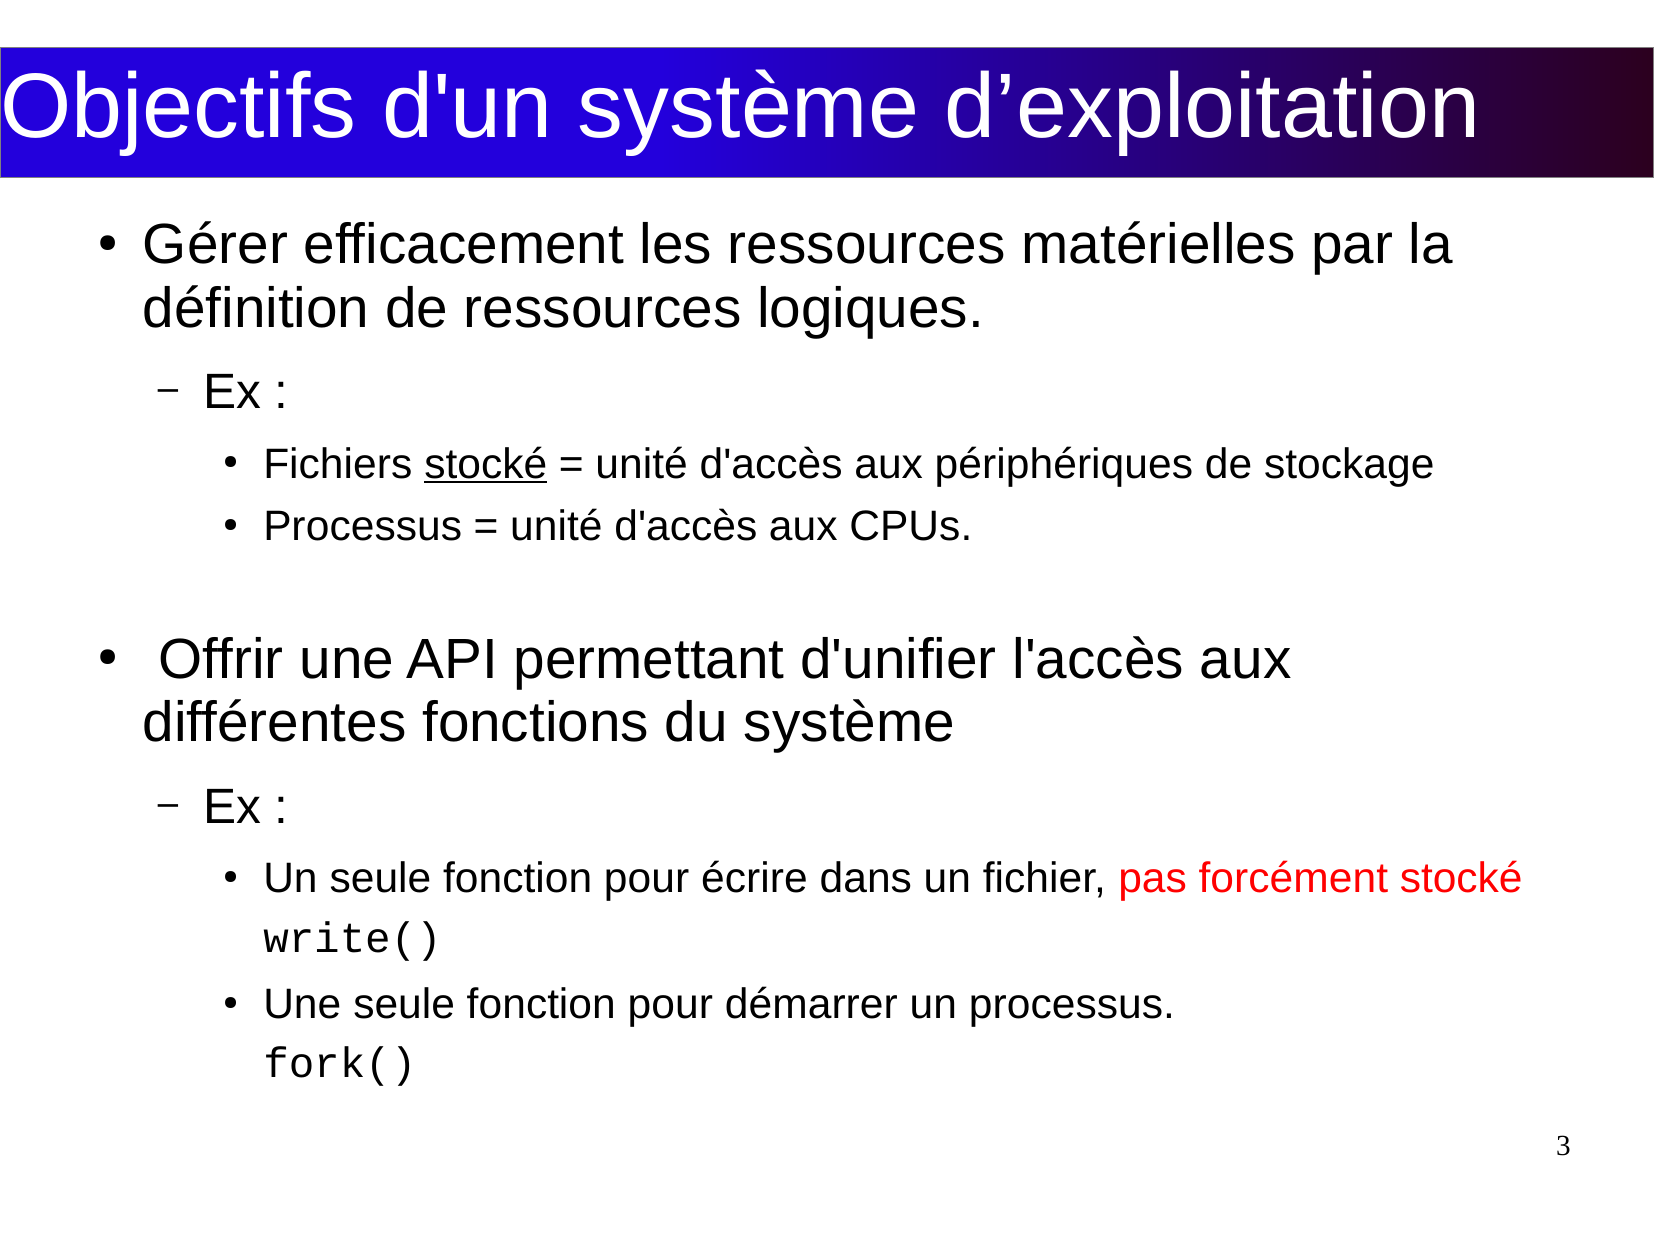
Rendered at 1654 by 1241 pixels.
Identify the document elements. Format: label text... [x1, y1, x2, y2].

list Gérer efficacement les ressources matérielles par la définition de ressources logiques. Ex : Fichiers stocké = unité d'accès aux périphériques de stockage Processus = unité d'accès aux CPUs. Offrir une API permettant d'unifier l'accès aux différentes fonctions du système Ex : Un seule fonction pour écrire dans un fichier, pas forcément stocké write() Une seule fonction pour démarrer un processus. fork() [82, 212, 1538, 1146]
title Objectifs d'un système d’exploitation [0, 0, 1642, 213]
